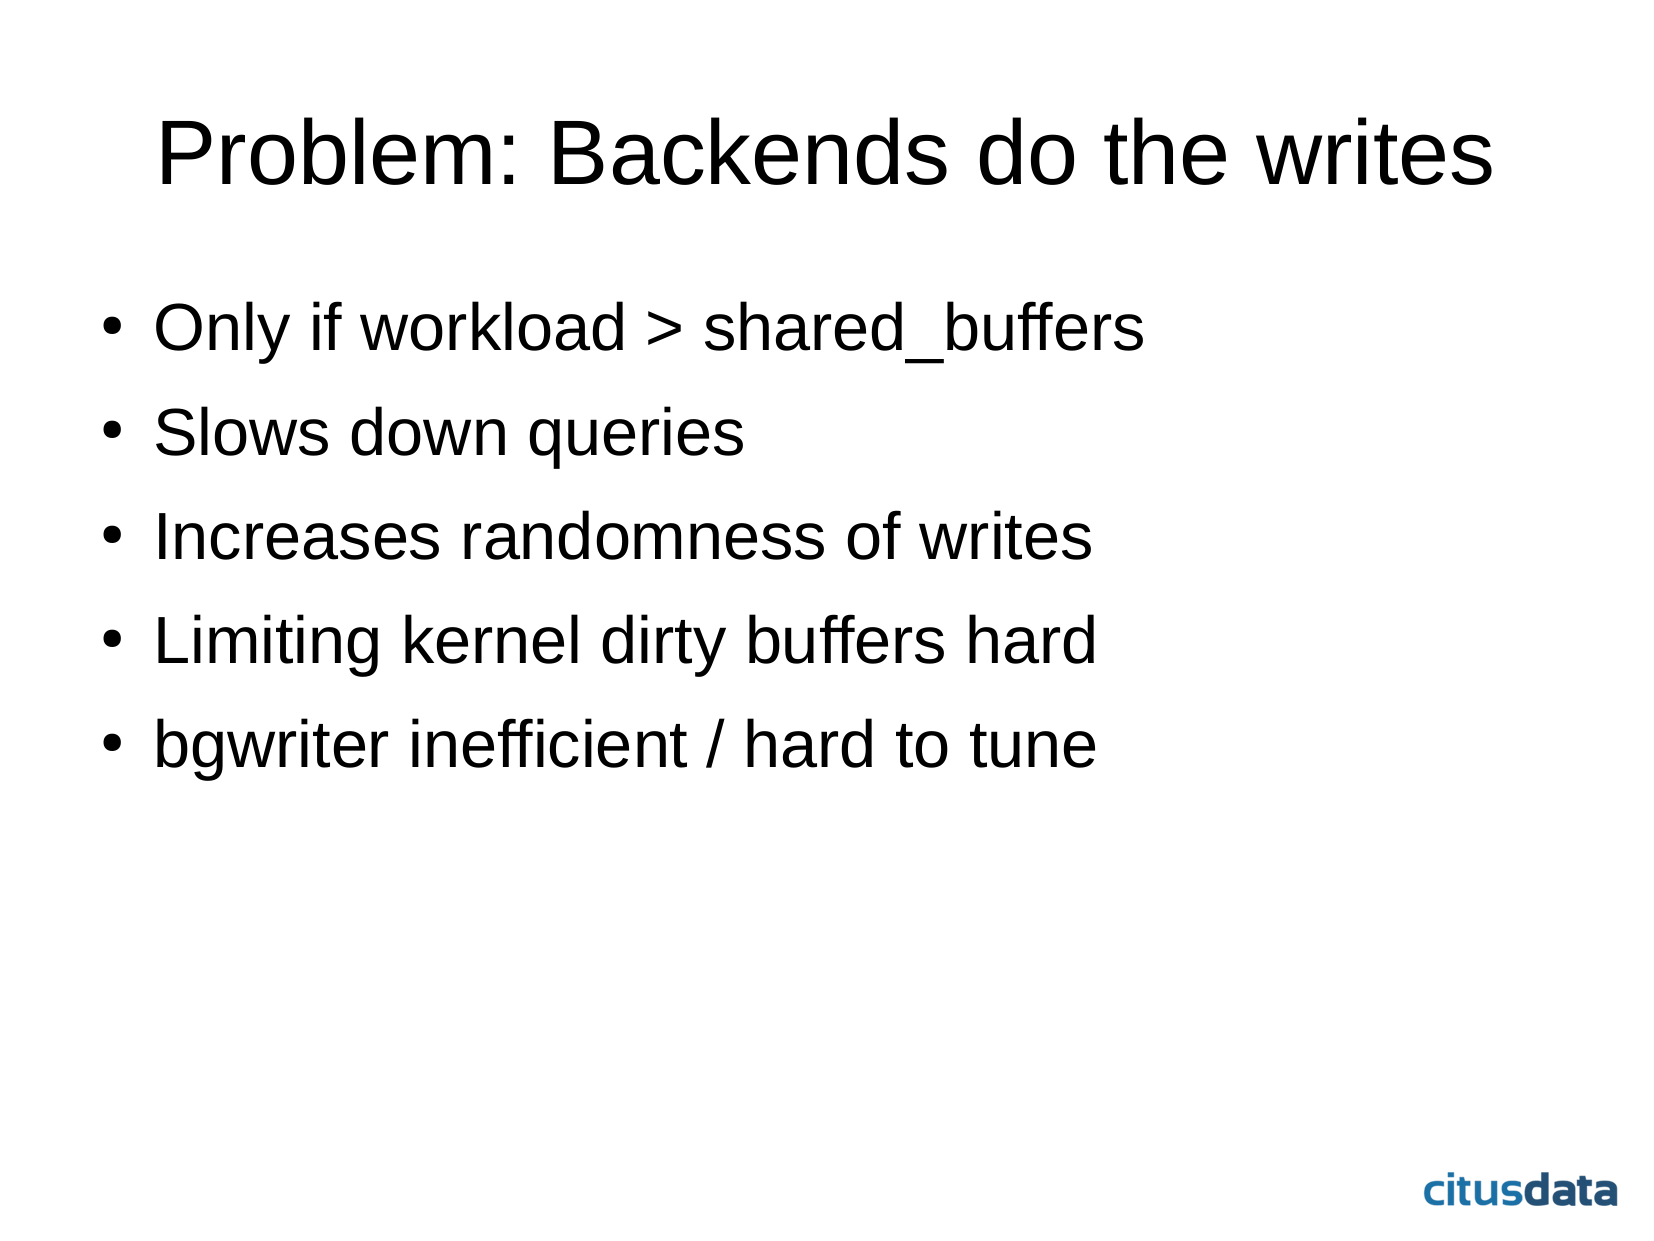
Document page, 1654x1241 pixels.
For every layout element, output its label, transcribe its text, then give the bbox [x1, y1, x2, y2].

title Problem: Backends do the writes [82, 49, 1571, 257]
picture [1420, 1167, 1622, 1209]
list Only if workload > shared_buffers Slows down queries Increases randomness of writes Limiting kernel dirty buffers hard bgwriter inefficient / hard to tune [82, 290, 1571, 1096]
